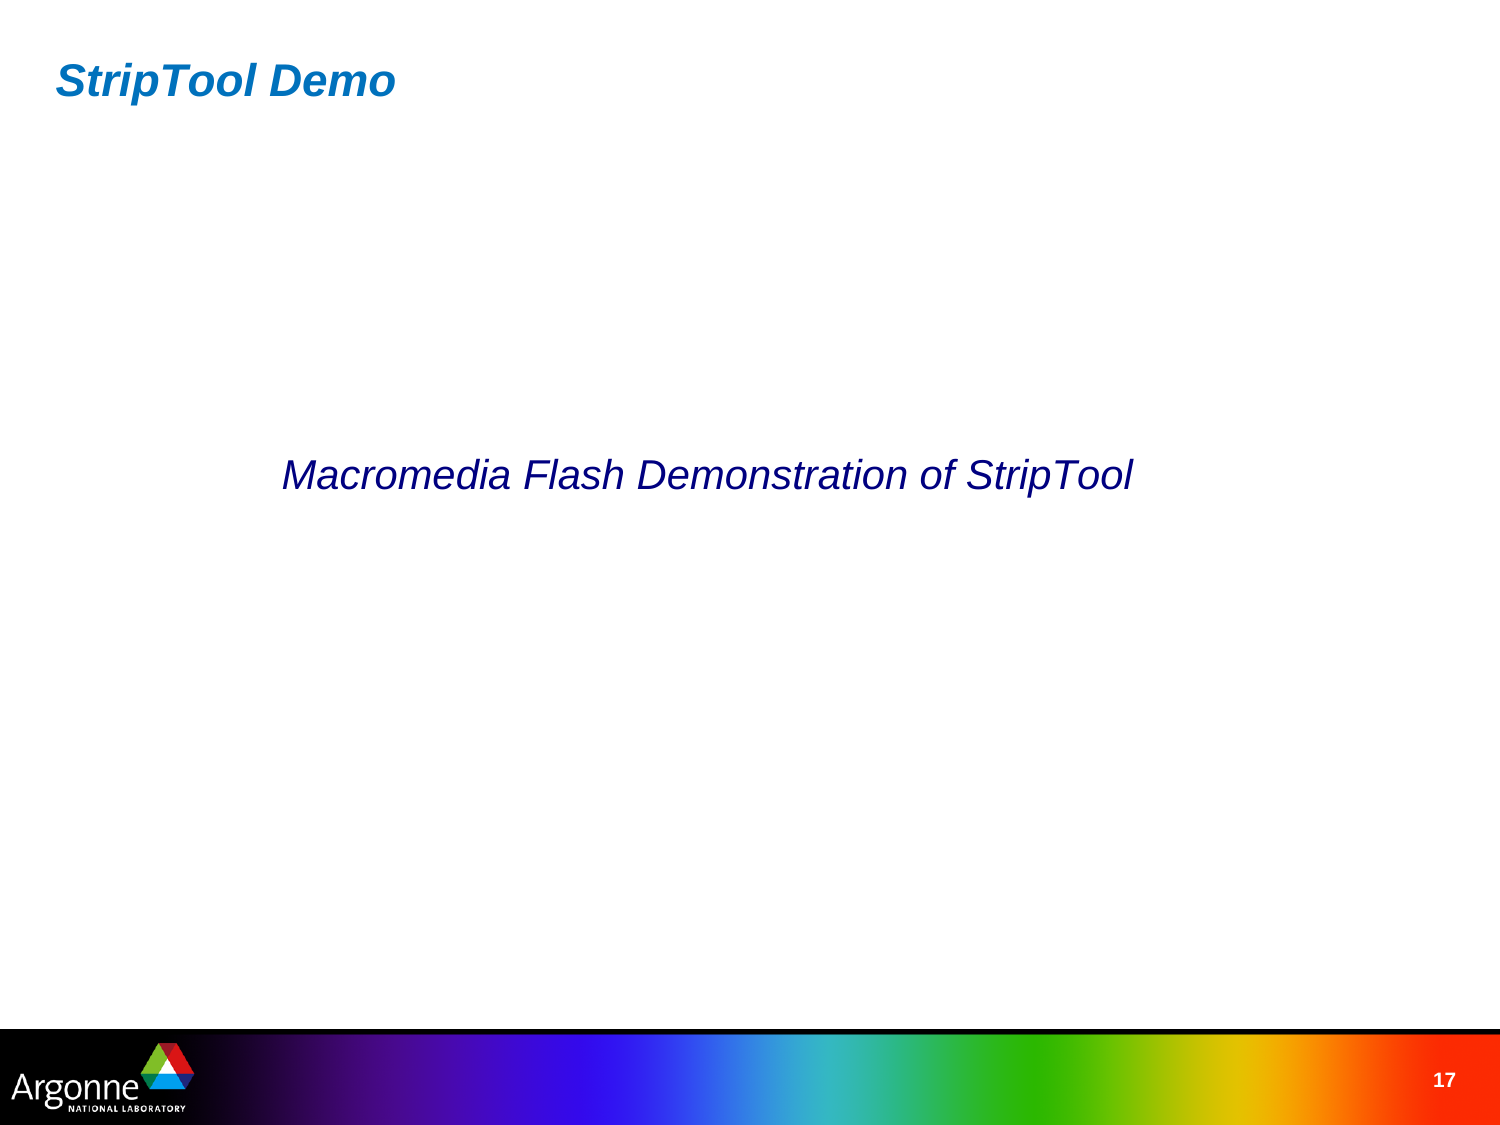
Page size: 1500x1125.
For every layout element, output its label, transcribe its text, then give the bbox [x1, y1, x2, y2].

subtitle Macromedia Flash Demonstration of StripTool [56, 229, 1359, 725]
title StripTool Demo [55, 48, 1361, 118]
picture [0, 1029, 1500, 1125]
